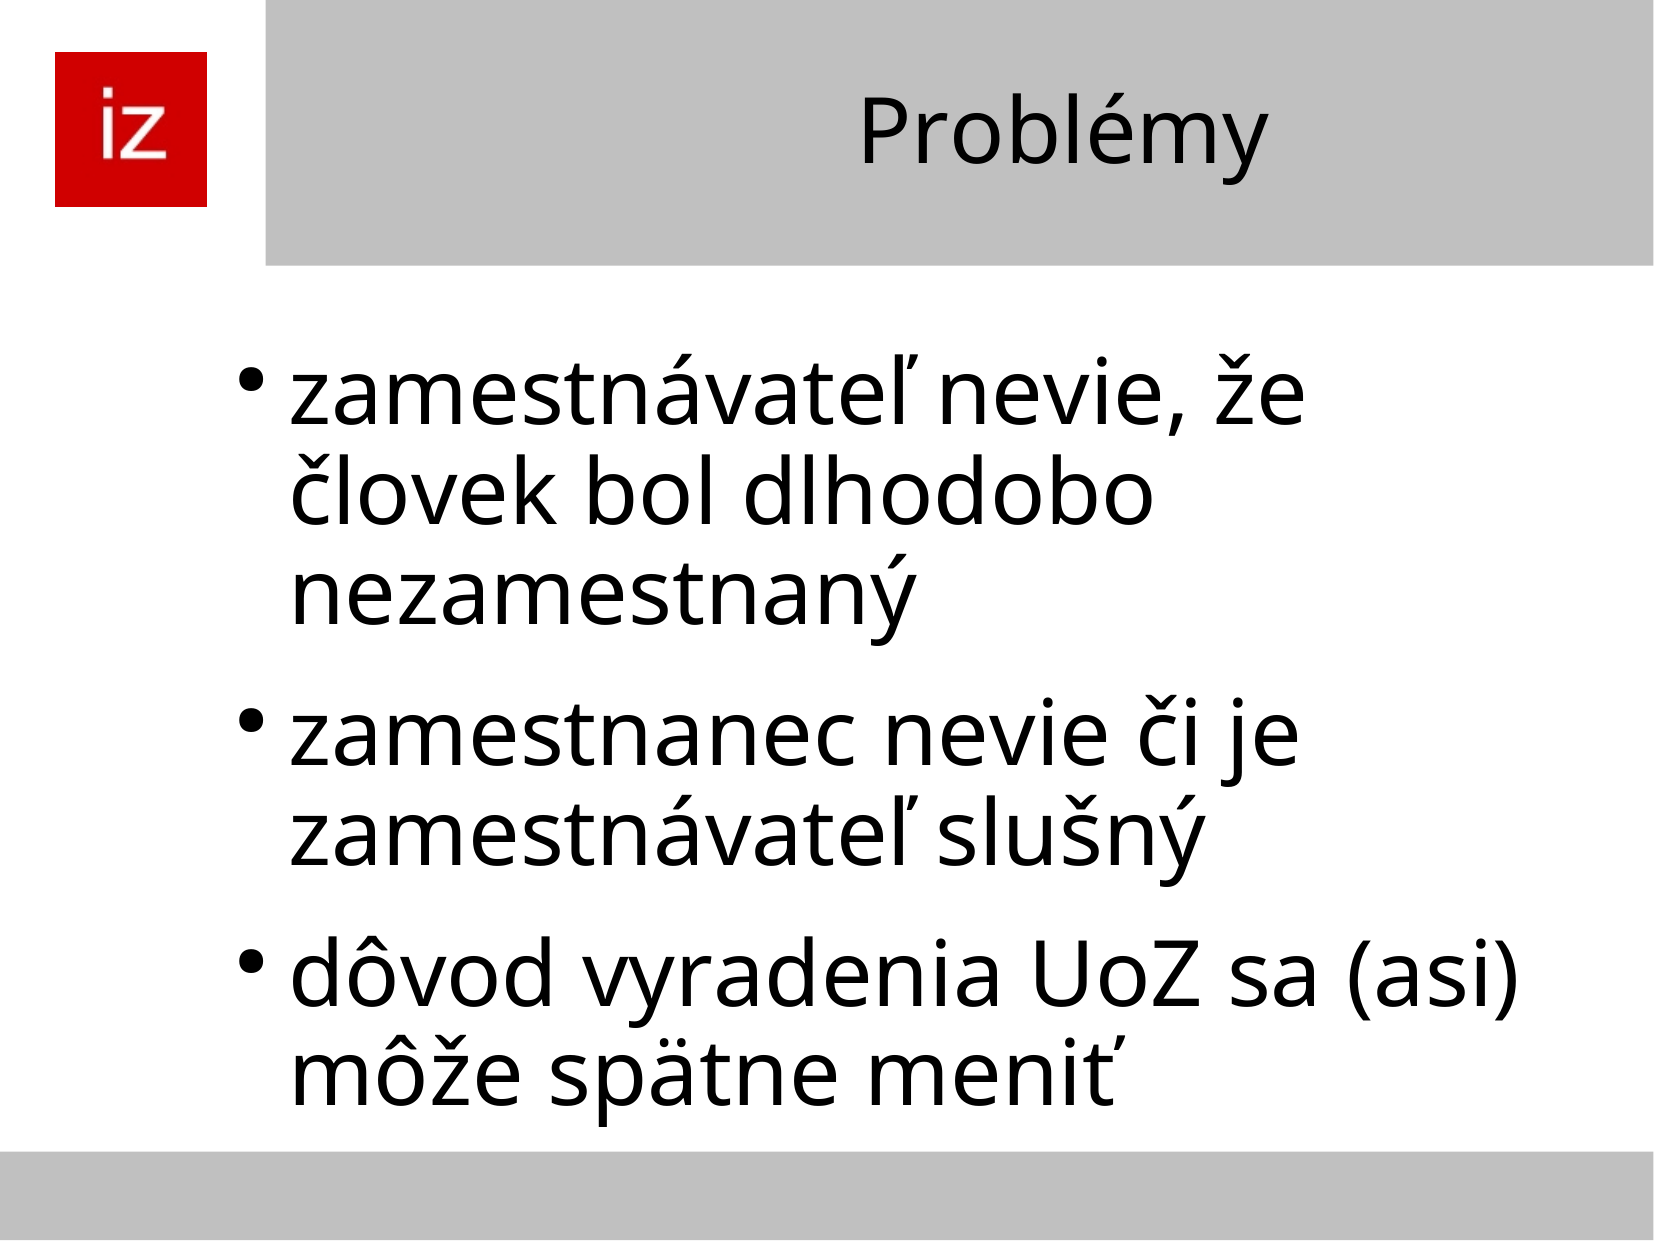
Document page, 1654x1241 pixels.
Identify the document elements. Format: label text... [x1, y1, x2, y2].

title Problémy [561, 29, 1565, 237]
list zamestnávateľ nevie, že človek bol dlhodobo nezamestnaný zamestnanec nevie či je zamestnávateľ slušný dôvod vyradenia UoZ sa (asi) môže spätne meniť [121, 344, 1533, 1126]
picture [55, 52, 207, 207]
